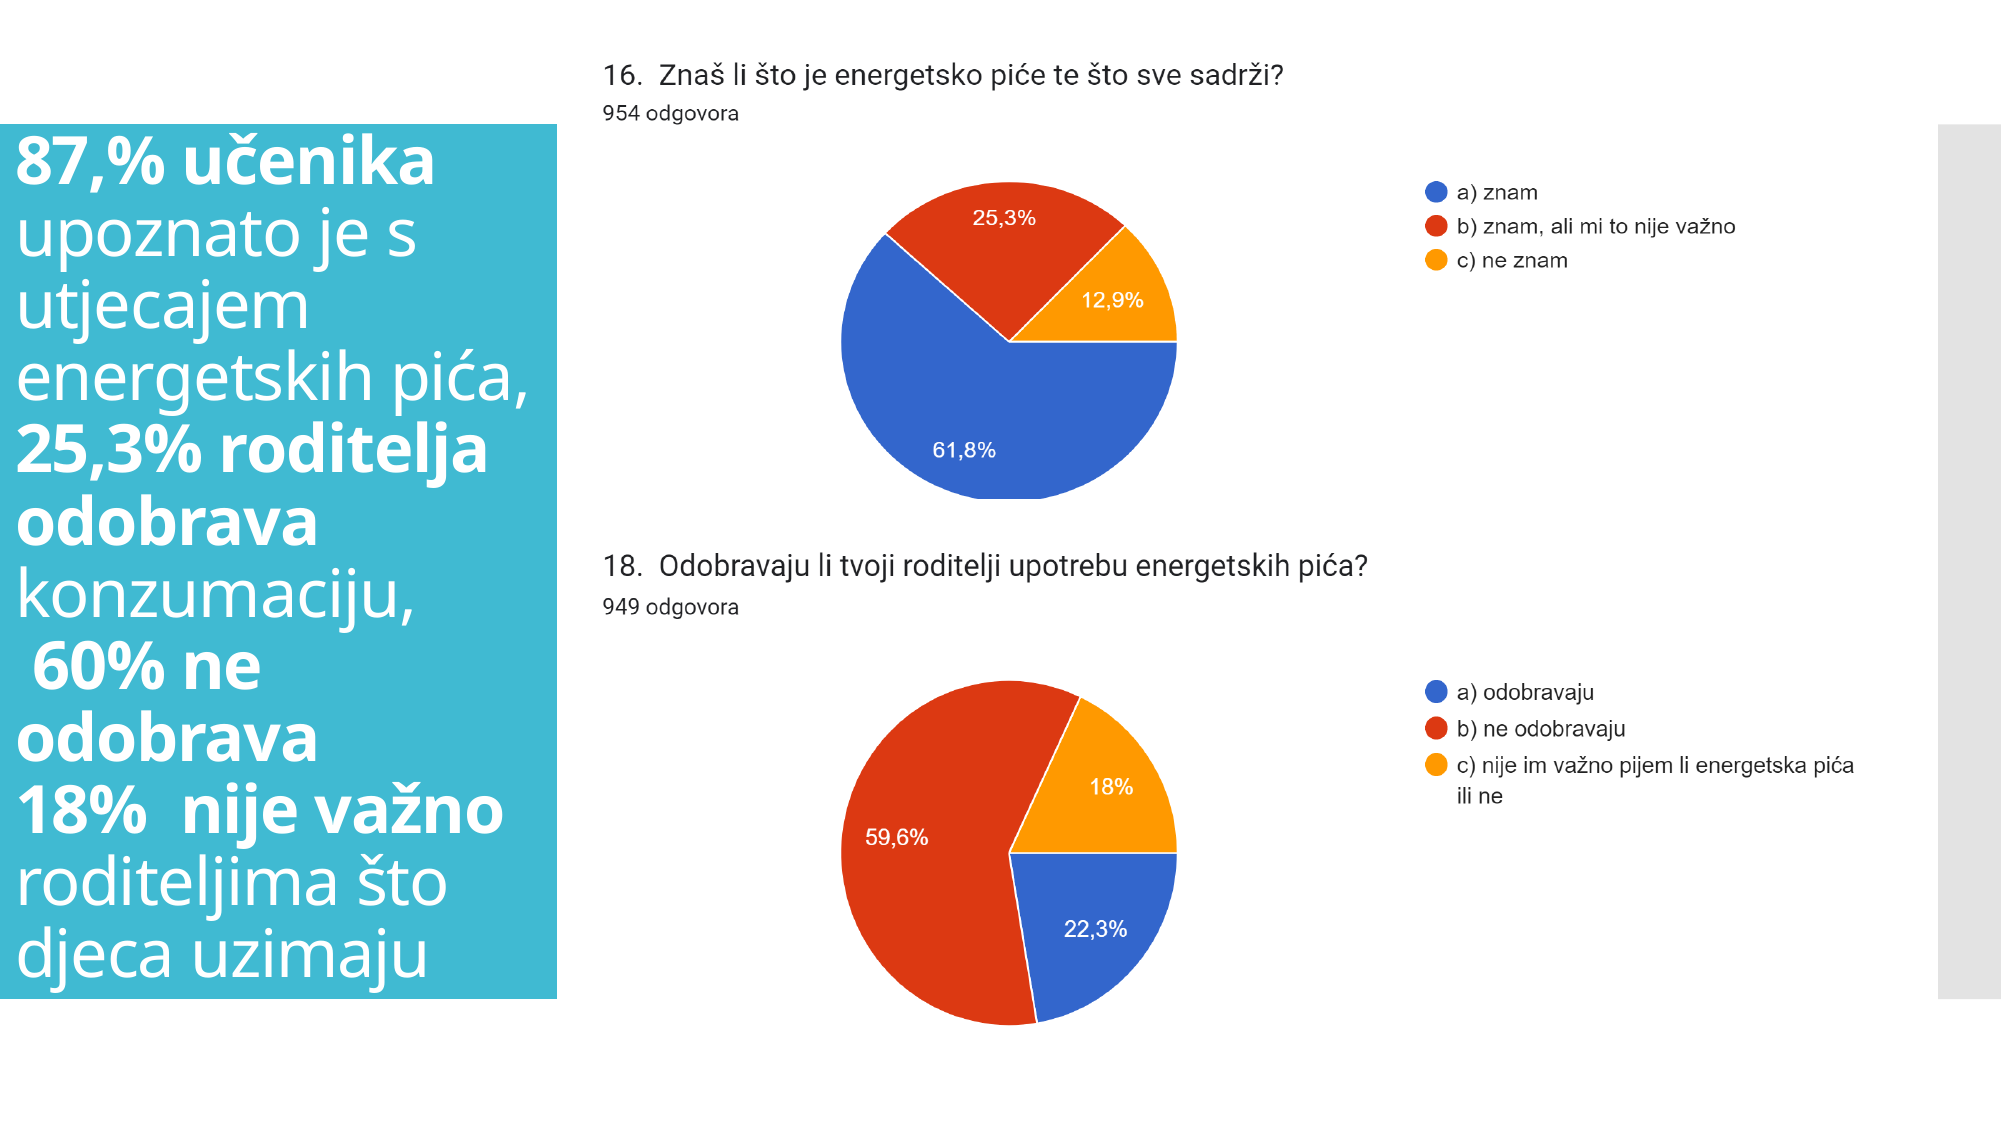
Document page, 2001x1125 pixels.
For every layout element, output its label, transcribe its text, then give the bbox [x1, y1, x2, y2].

title 87,% učenika upoznato je s utjecajem energetskih pića, 25,3% roditelja odobrava konzumaciju, 60% ne odobrava 18% nije važno roditeljima što djeca uzimaju [0, 118, 557, 1001]
picture [557, 13, 1929, 499]
picture [557, 500, 1929, 1091]
